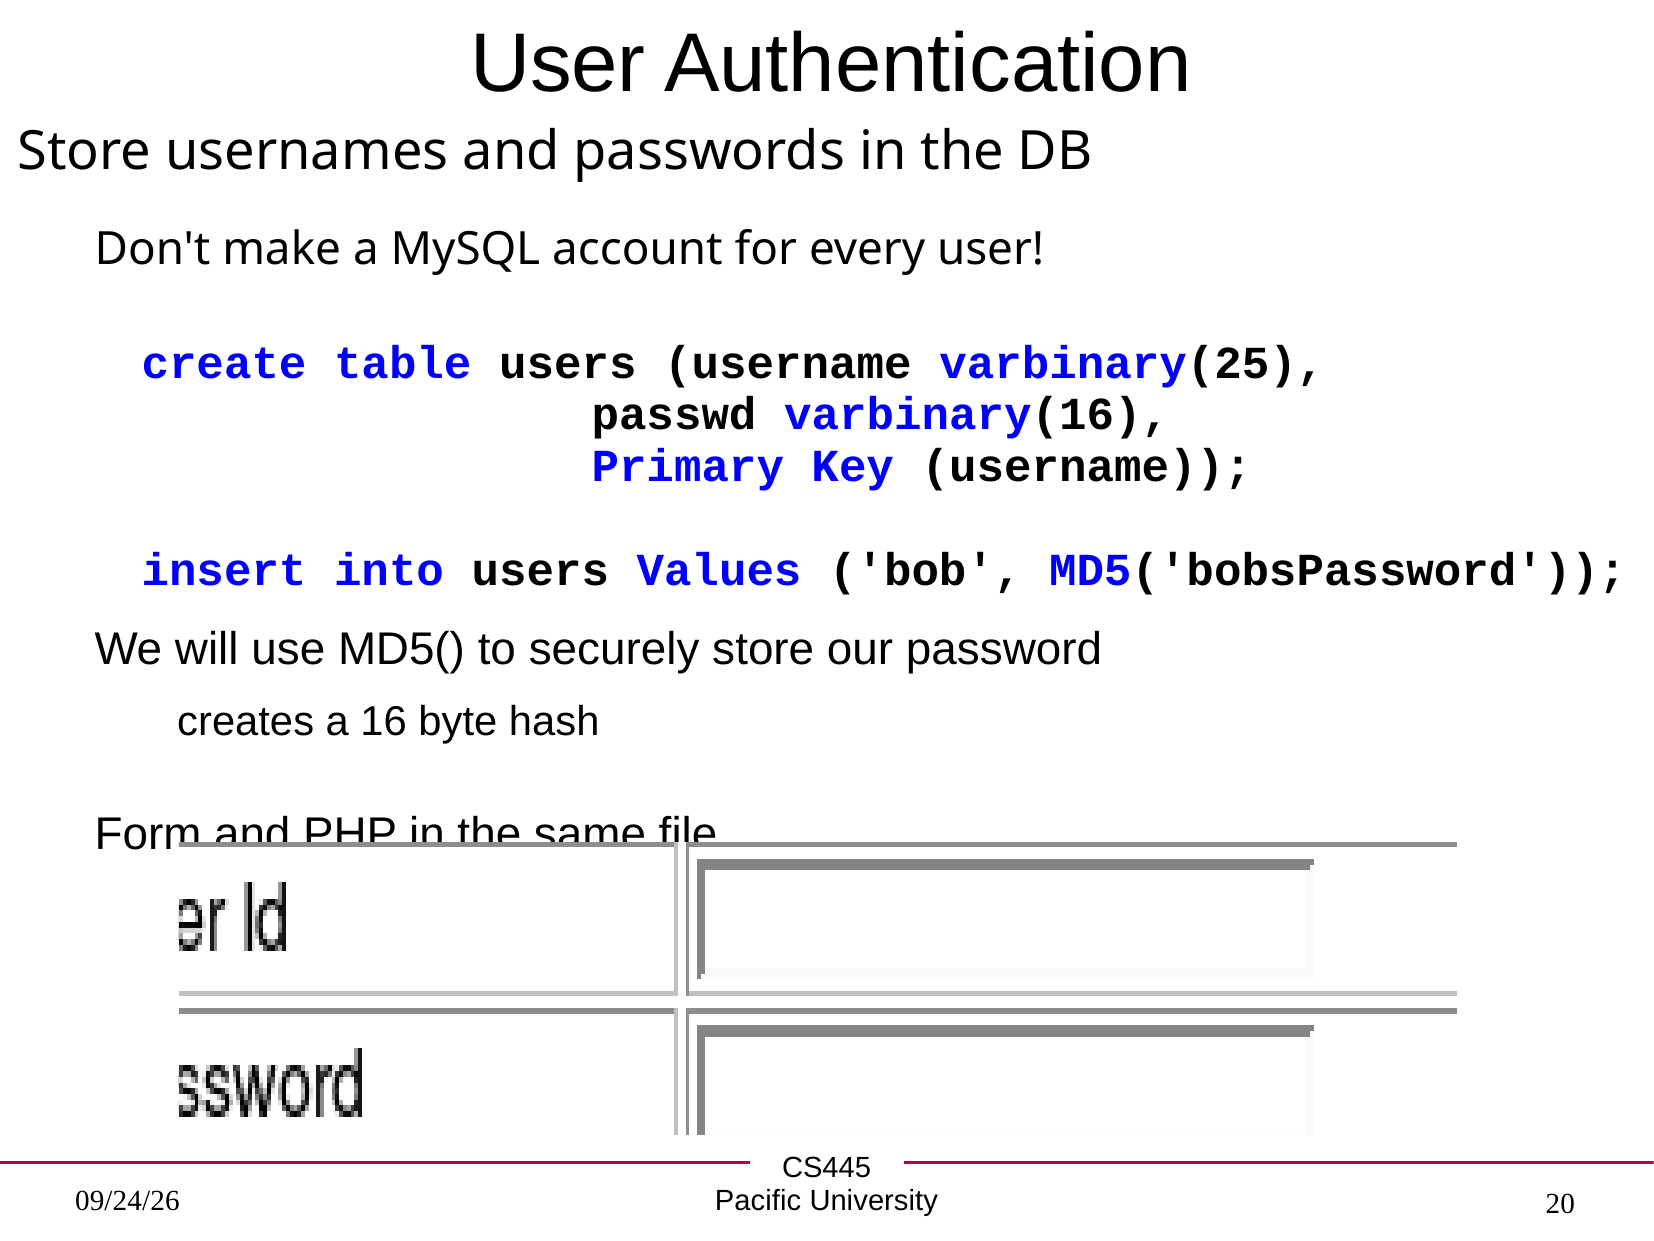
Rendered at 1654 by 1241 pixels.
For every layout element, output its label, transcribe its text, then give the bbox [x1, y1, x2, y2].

list Store usernames and passwords in the DB Don't make a MySQL account for every user! create table users (username varbinary(25), passwd varbinary(16), Primary Key (username)); insert into users Values ('bob', MD5('bobsPassword')); We will use MD5() to securely store our password creates a 16 byte hash Form and PHP in the same file [0, 111, 1644, 1111]
title User Authentication [86, 15, 1576, 109]
picture [178, 842, 1457, 1135]
